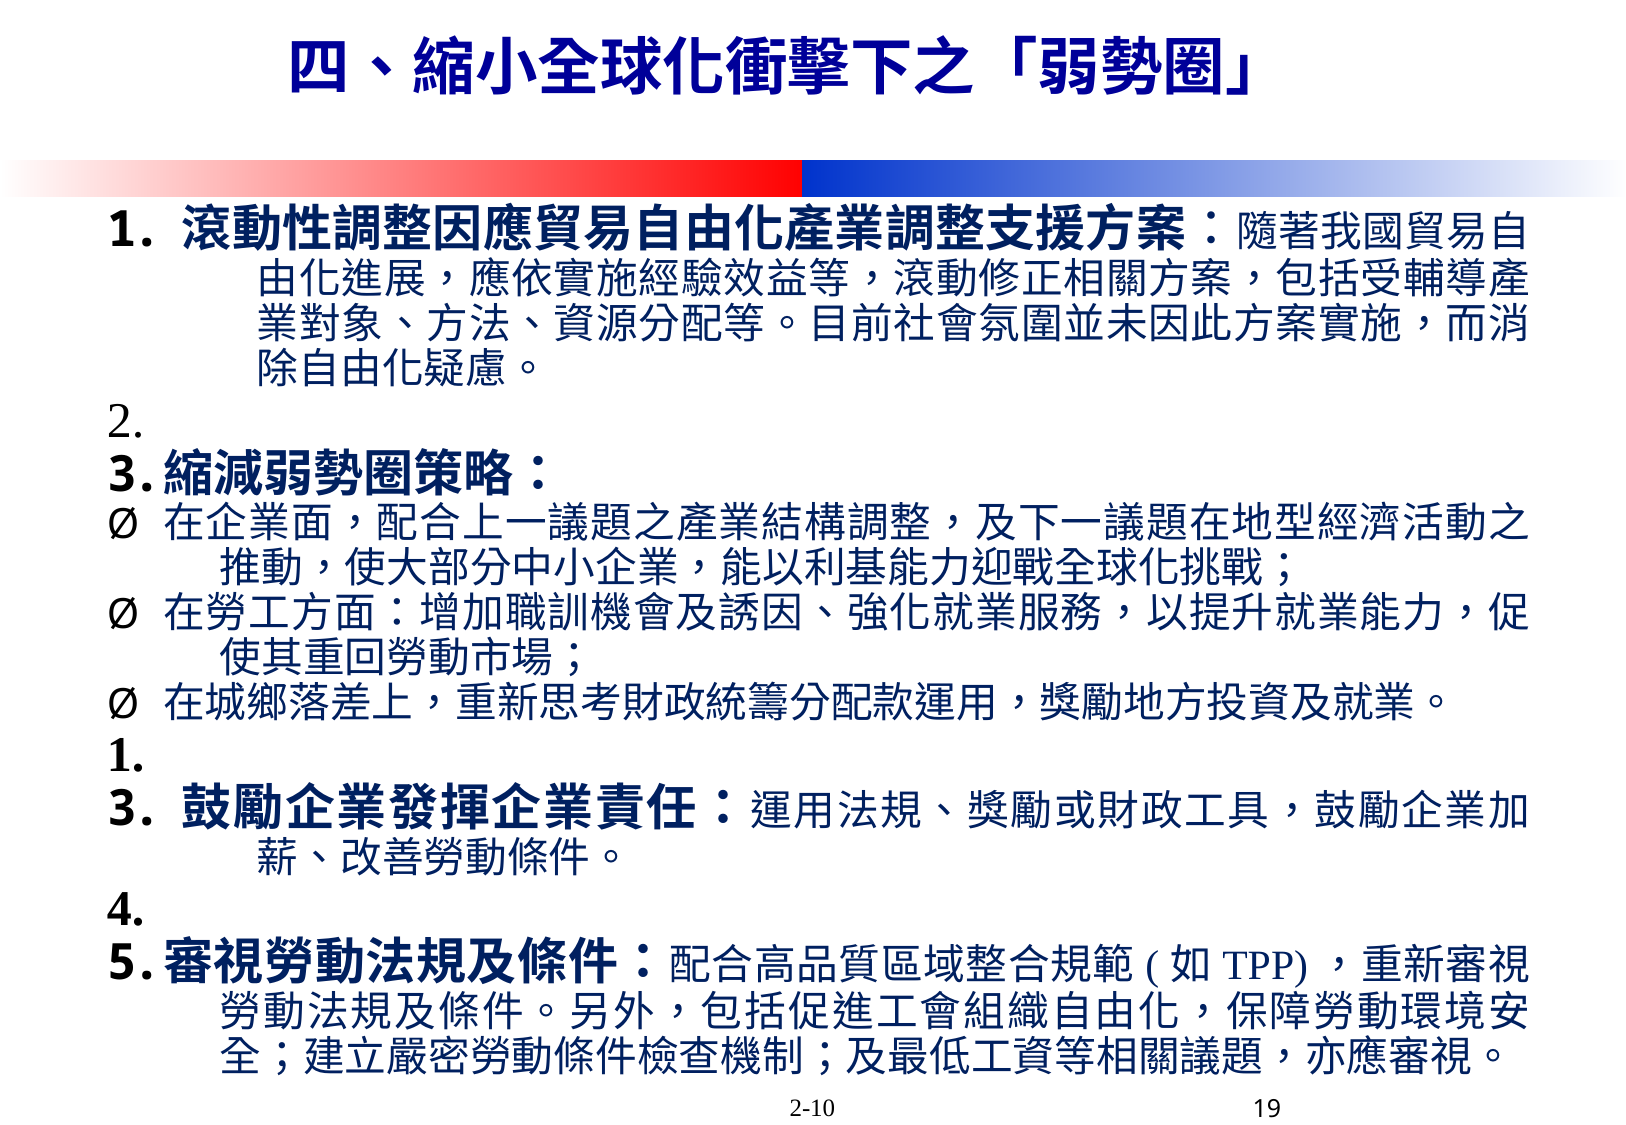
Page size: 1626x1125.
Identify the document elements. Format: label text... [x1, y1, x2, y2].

text_box 四、縮小全球化衝擊下之「弱勢圈」 [56, 0, 1520, 129]
text_box 2-10 [712, 1084, 913, 1125]
text_box 19 [1237, 1085, 1617, 1125]
text_box 滾動性調整因應貿易自由化產業調整支援方案：隨著我國貿易自由化進展，應依實施經驗效益等，滾動修正相關方案，包括受輔導產業對象、方法、資源分配等。目前社會氛圍並未因此方案實施，而消除自由化疑慮。 縮減弱勢圈策略： 在企業面，配合上一議題之產業結構調整，及下一議題在地型經濟活動之推動，使大部分中小企業，能以利基能力迎戰全球化挑戰； 在勞工方面：增加職訓機會及誘因、強化就業服務，以提升就業能力，促使其重回勞動市場； 在城鄉落差上，重新思考財政統籌分配款運用，獎勵地方投資及就業。 鼓勵企業發揮企業責任：運用法規、獎勵或財政工具，鼓勵企業加薪、改善勞動條件。 審視勞動法規及條件：配合高品質區域整合規範(如TPP)，重新審視勞動法規及條件。另外，包括促進工會組織自由化，保障勞動環境安全；建立嚴密勞動條件檢查機制；及最低工資等相關議題，亦應審視。 [91, 196, 1545, 1095]
